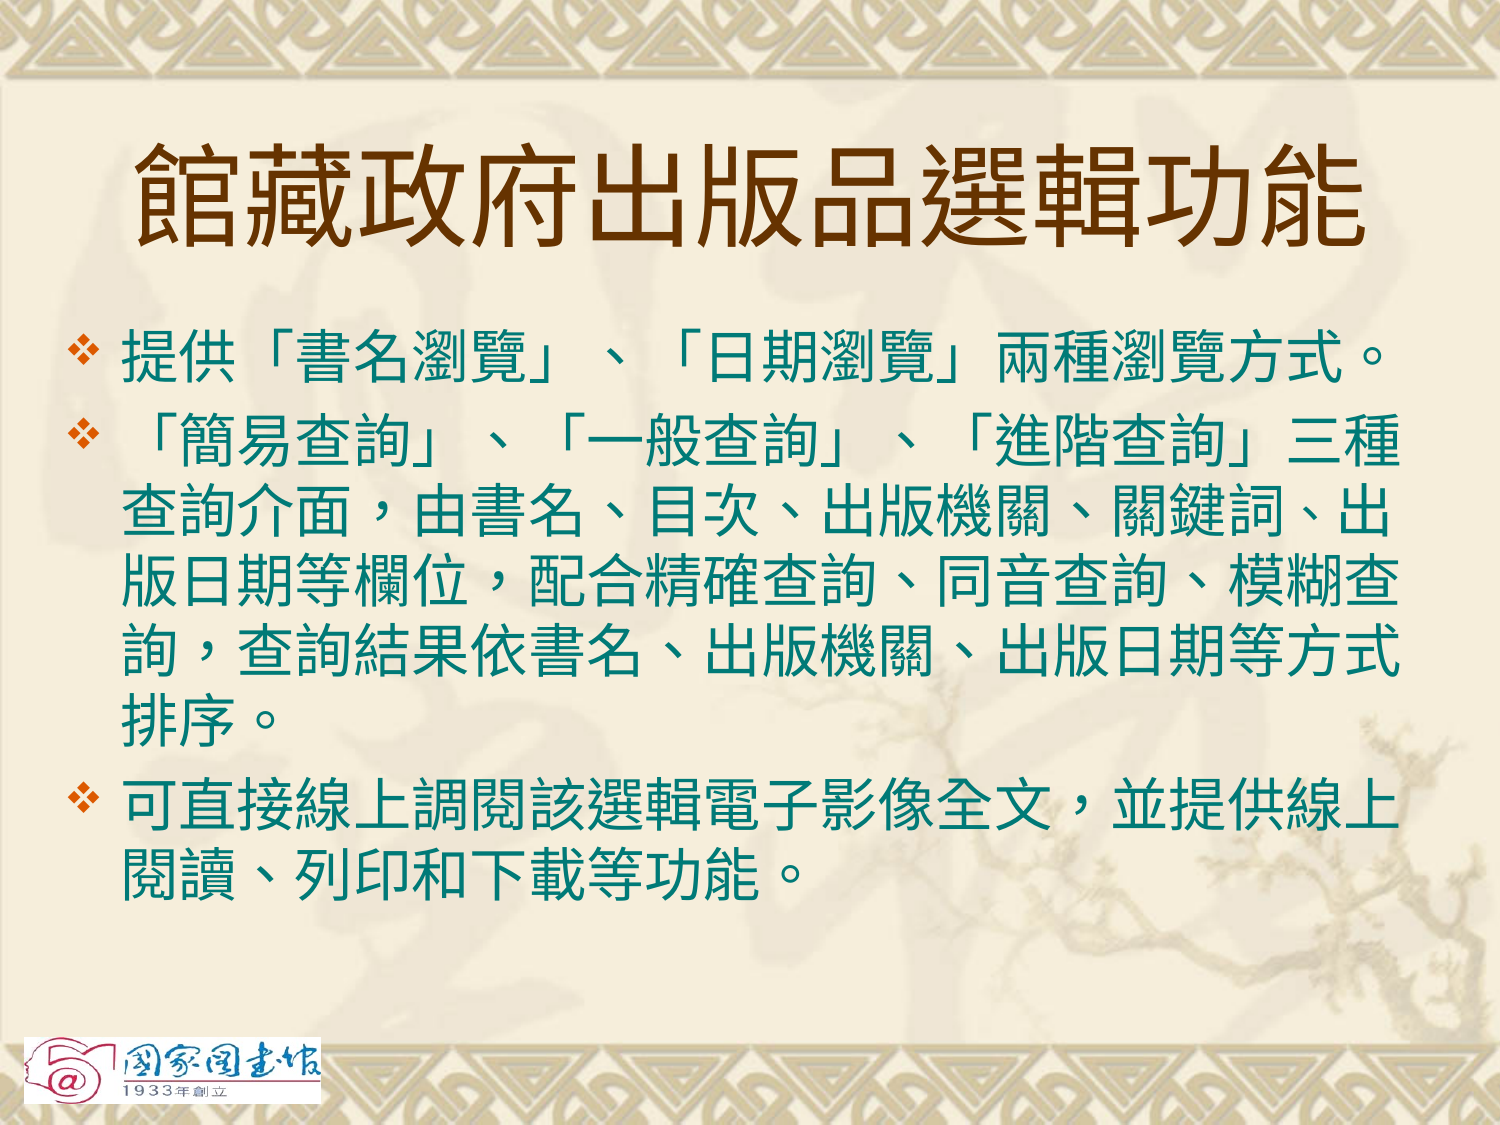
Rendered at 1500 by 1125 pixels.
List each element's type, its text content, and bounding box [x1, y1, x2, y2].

title 館藏政府出版品選輯功能 [49, 99, 1451, 288]
picture [0, 0, 1500, 1125]
list 提供「書名瀏覽」、「日期瀏覽」兩種瀏覽方式。 「簡易查詢」、「一般查詢」、「進階查詢」三種查詢介面，由書名、目次、出版機關、關鍵詞、出版日期等欄位，配合精確查詢、同音查詢、模糊查詢，查詢結果依書名、出版機關、出版日期等方式排序。 可直接線上調閱該選輯電子影像全文，並提供線上閱讀、列印和下載等功能。 [49, 312, 1451, 1001]
